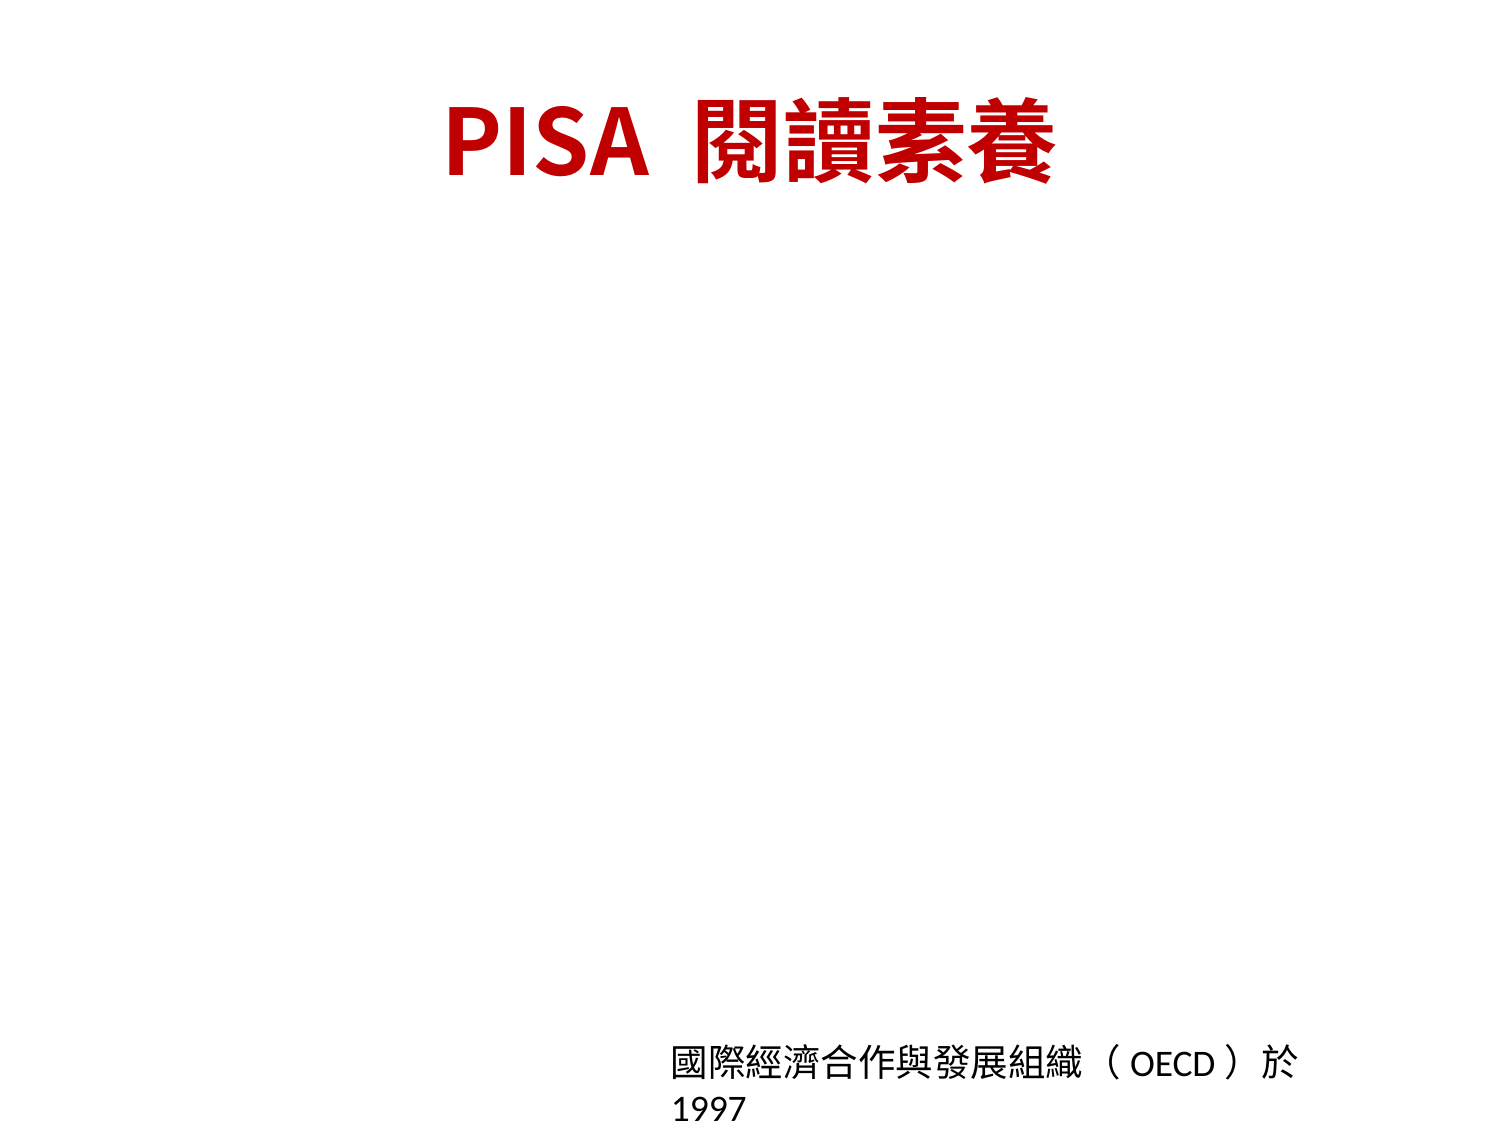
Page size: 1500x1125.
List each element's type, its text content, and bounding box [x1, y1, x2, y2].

title PISA 閱讀素養 [75, 45, 1425, 233]
text_box 國際經濟合作與發展組織（OECD）於1997 [656, 1031, 1395, 1125]
